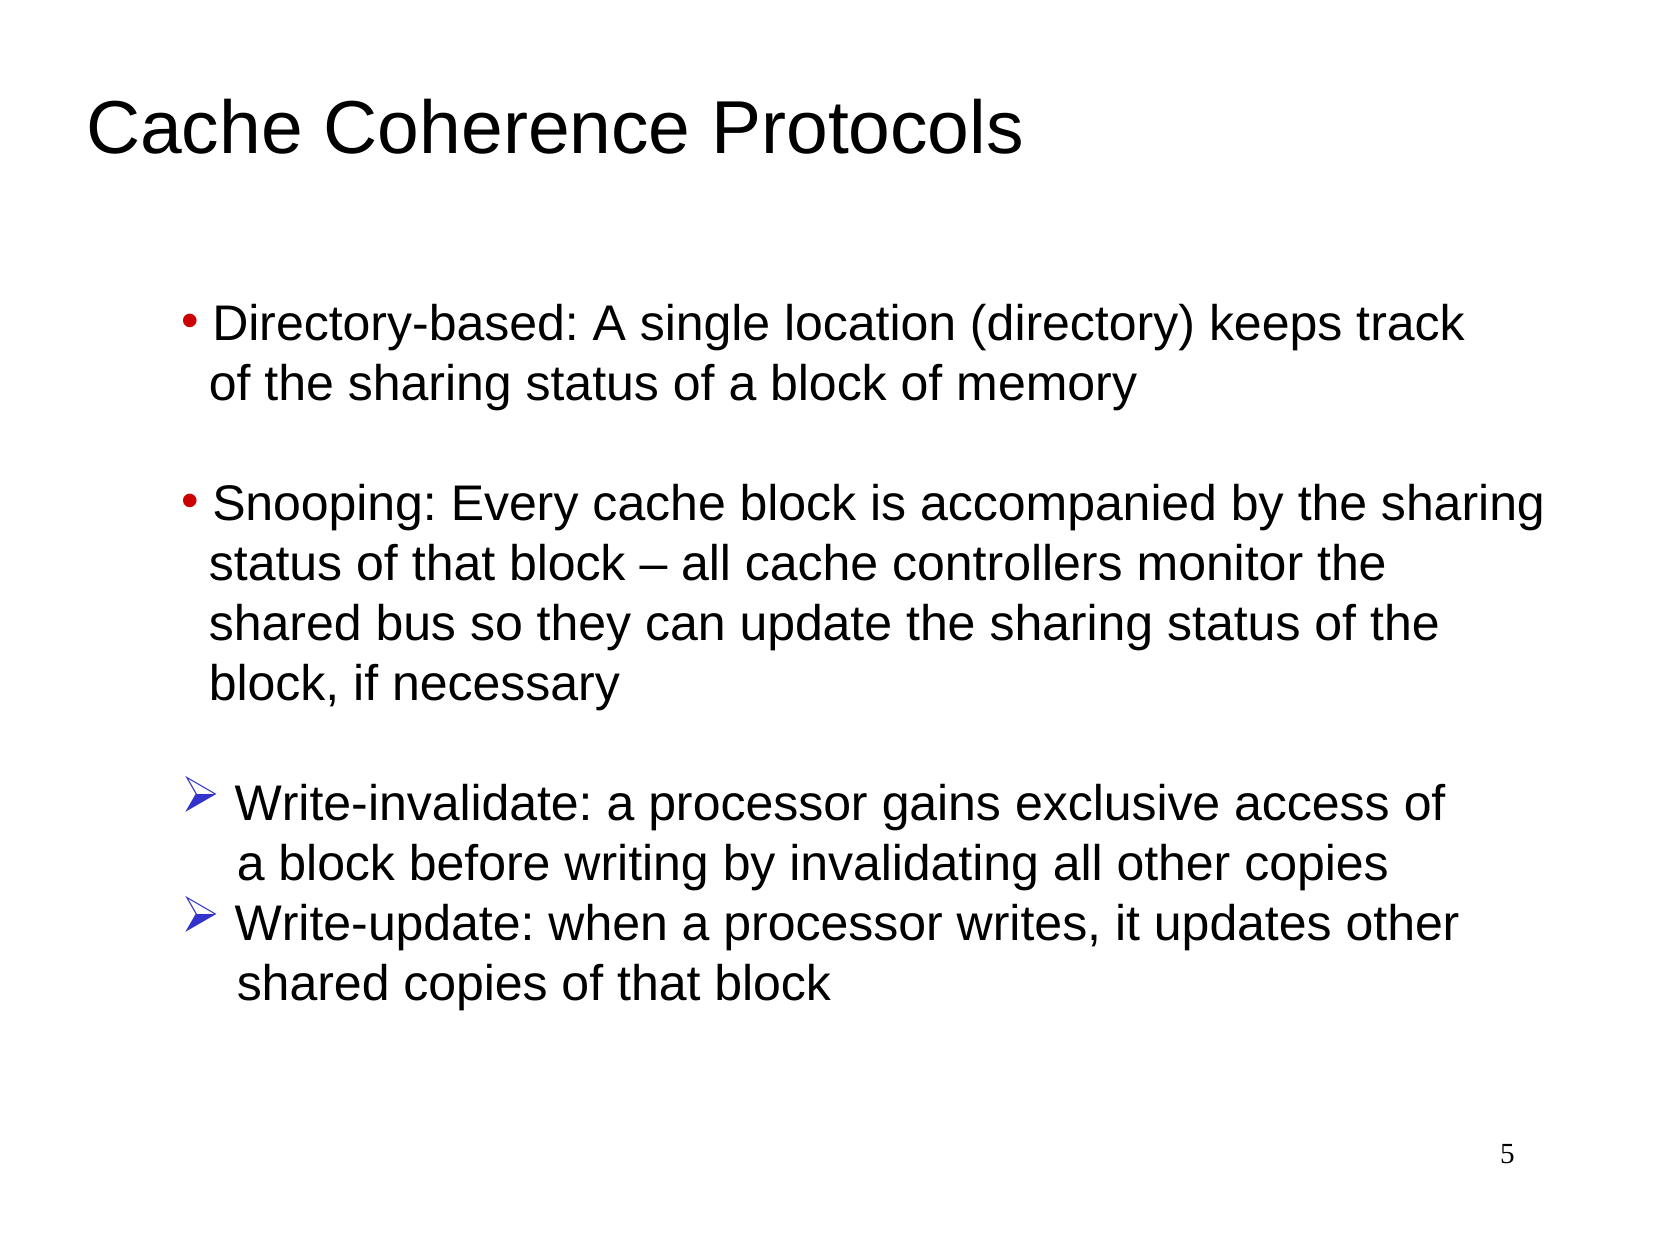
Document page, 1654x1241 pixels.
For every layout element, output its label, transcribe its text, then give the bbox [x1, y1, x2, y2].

text_box Directory-based: A single location (directory) keeps track of the sharing status of a block of memory Snooping: Every cache block is accompanied by the sharing status of that block – all cache controllers monitor the shared bus so they can update the sharing status of the block, if necessary Write-invalidate: a processor gains exclusive access of a block before writing by invalidating all other copies Write-update: when a processor writes, it updates other shared copies of that block [166, 282, 1561, 1019]
text_box Cache Coherence Protocols [71, 71, 1040, 177]
text_box <number> [1184, 1129, 1530, 1213]
